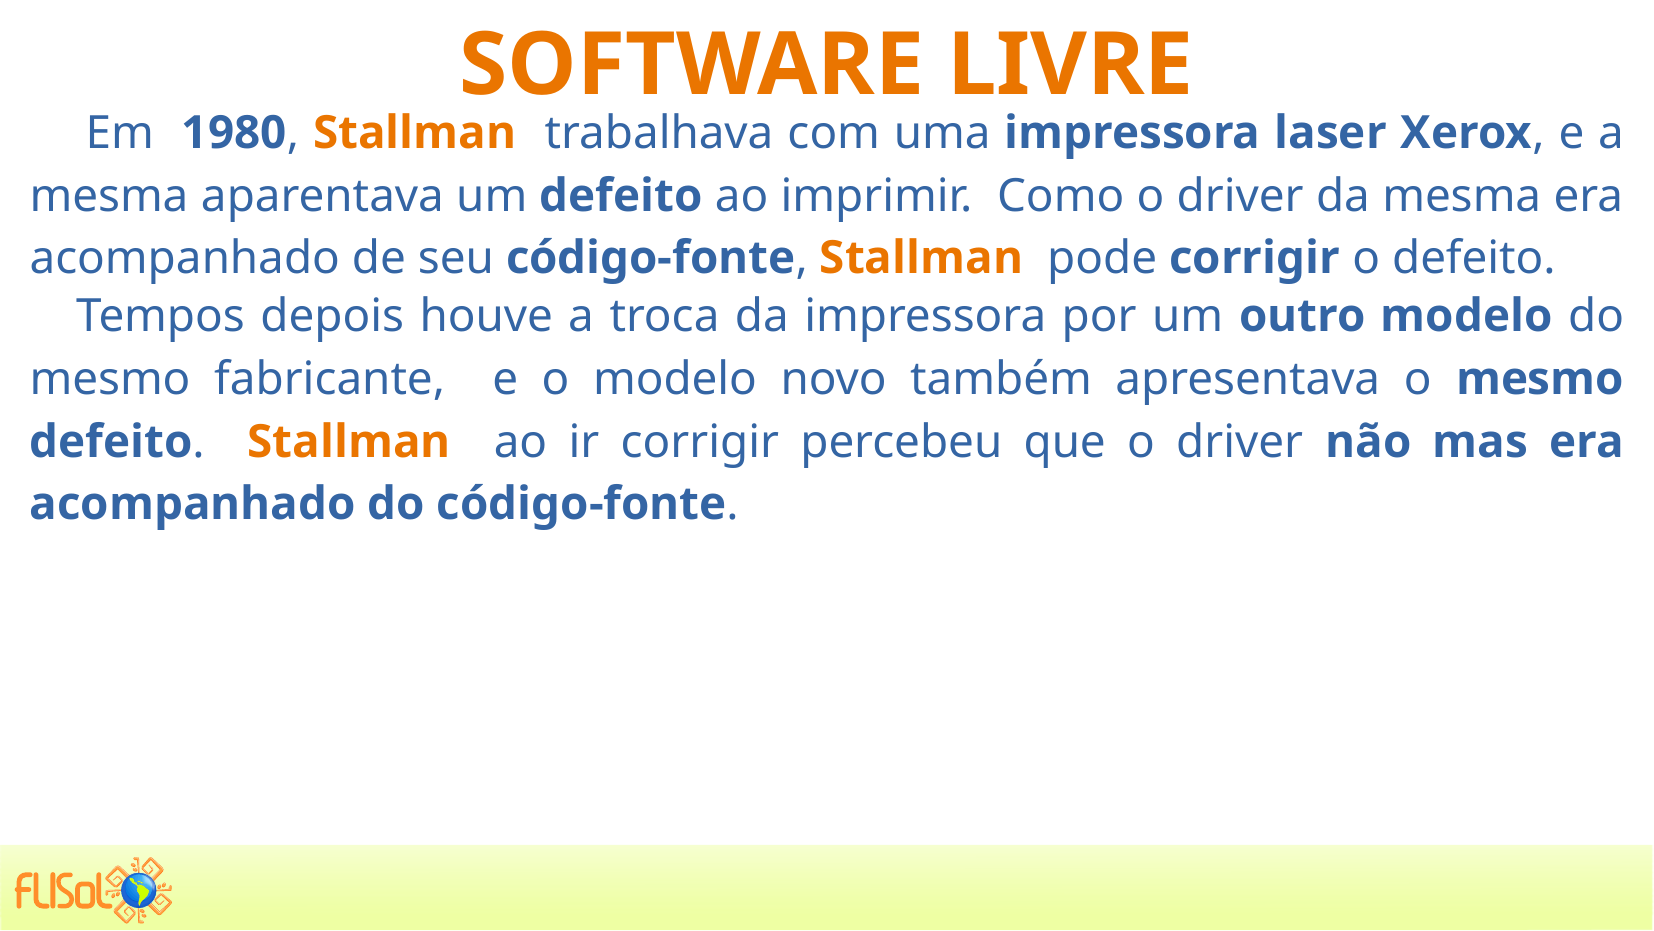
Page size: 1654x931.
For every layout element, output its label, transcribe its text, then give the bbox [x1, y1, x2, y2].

text_box Em 1980, Stallman trabalhava com uma impressora laser Xerox, e a mesma aparentava um defeito ao imprimir. Como o driver da mesma era acompanhado de seu código-fonte, Stallman pode corrigir o defeito. [29, 115, 1625, 271]
text_box [0, 844, 1654, 931]
text_box Tempos depois houve a troca da impressora por um outro modelo do mesmo fabricante, e o modelo novo também apresentava o mesmo defeito. Stallman ao ir corrigir percebeu que o driver não mas era acompanhado do código-fonte. [29, 304, 1625, 512]
text_box SOFTWARE LIVRE [29, 11, 1625, 110]
